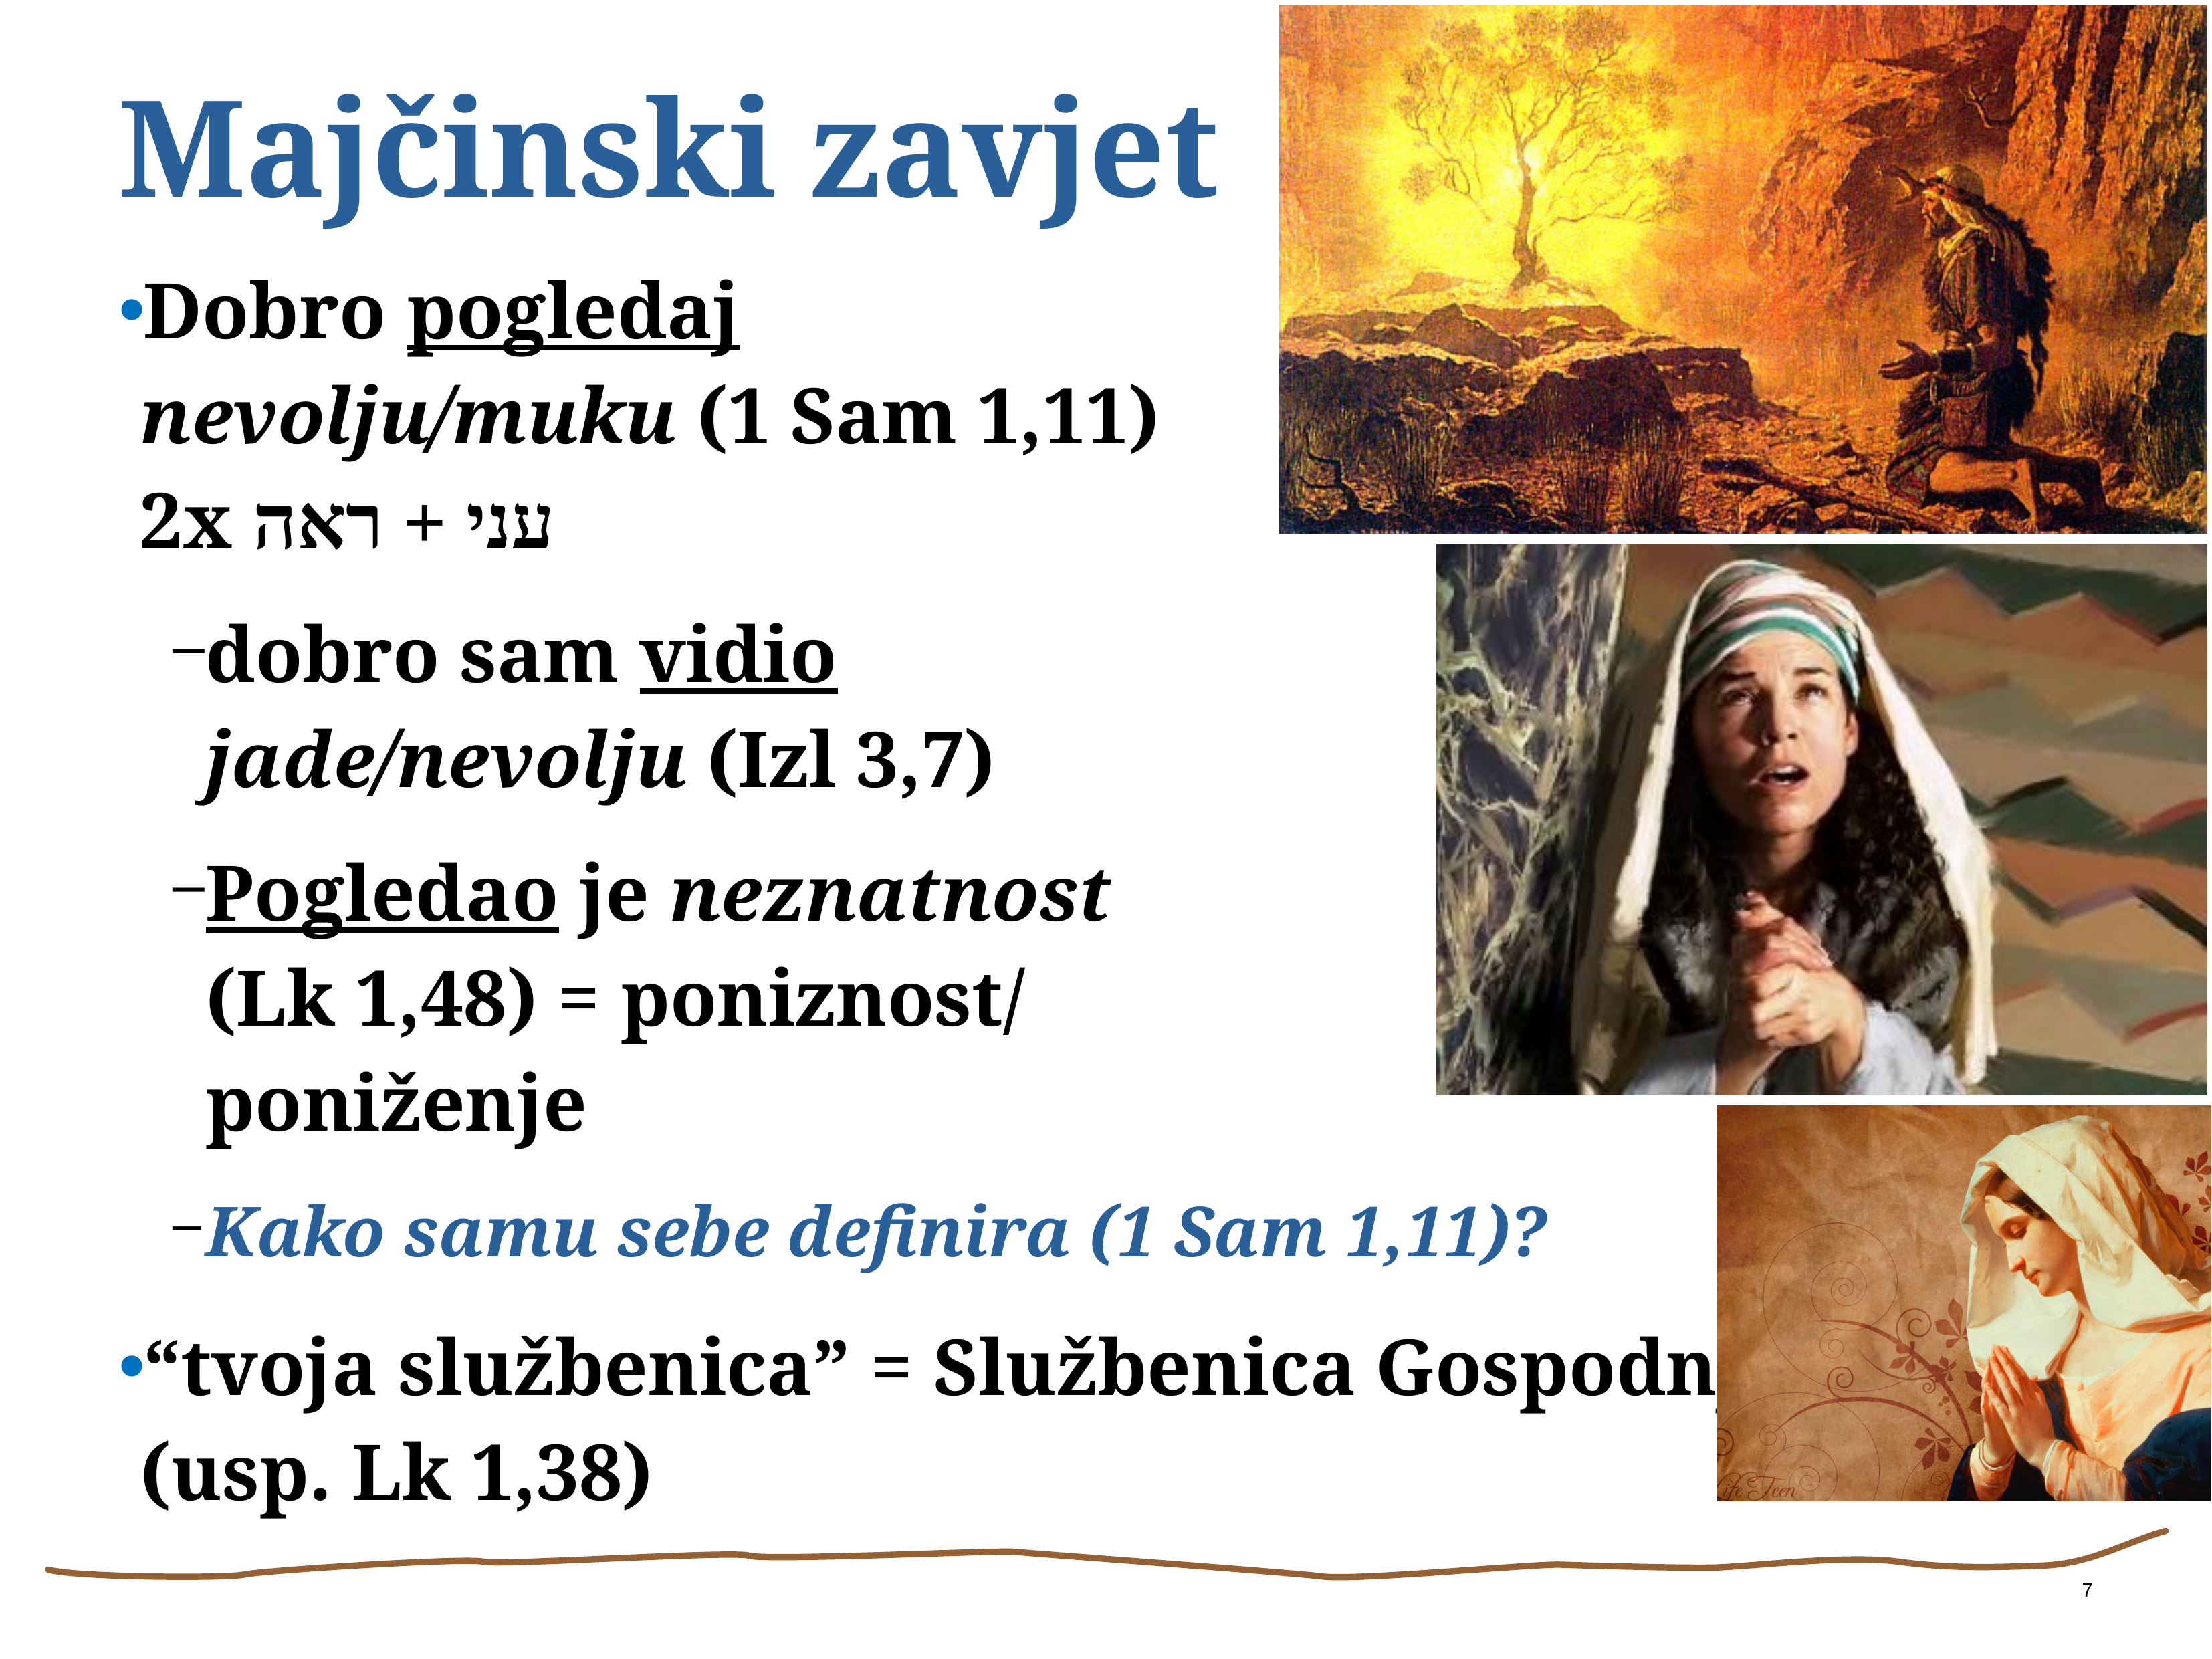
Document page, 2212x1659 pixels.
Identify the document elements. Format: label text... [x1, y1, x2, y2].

picture [1279, 5, 2207, 534]
picture [1436, 544, 2207, 1095]
title Majčinski zavjet [118, 5, 1279, 256]
picture [1717, 1105, 2211, 1501]
list Dobro pogledaj nevolju/muku (1 Sam 1,11) 2x עני + ראה dobro sam vidio jade/nevolju (Izl 3,7) Pogledao je neznatnost (Lk 1,48) = poniznost/ poniženje Kako samu sebe definira (1 Sam 1,11)? “tvoja službenica” = Službenica Gospodnja 3x (usp. Lk 1,38) [118, 256, 1955, 1527]
